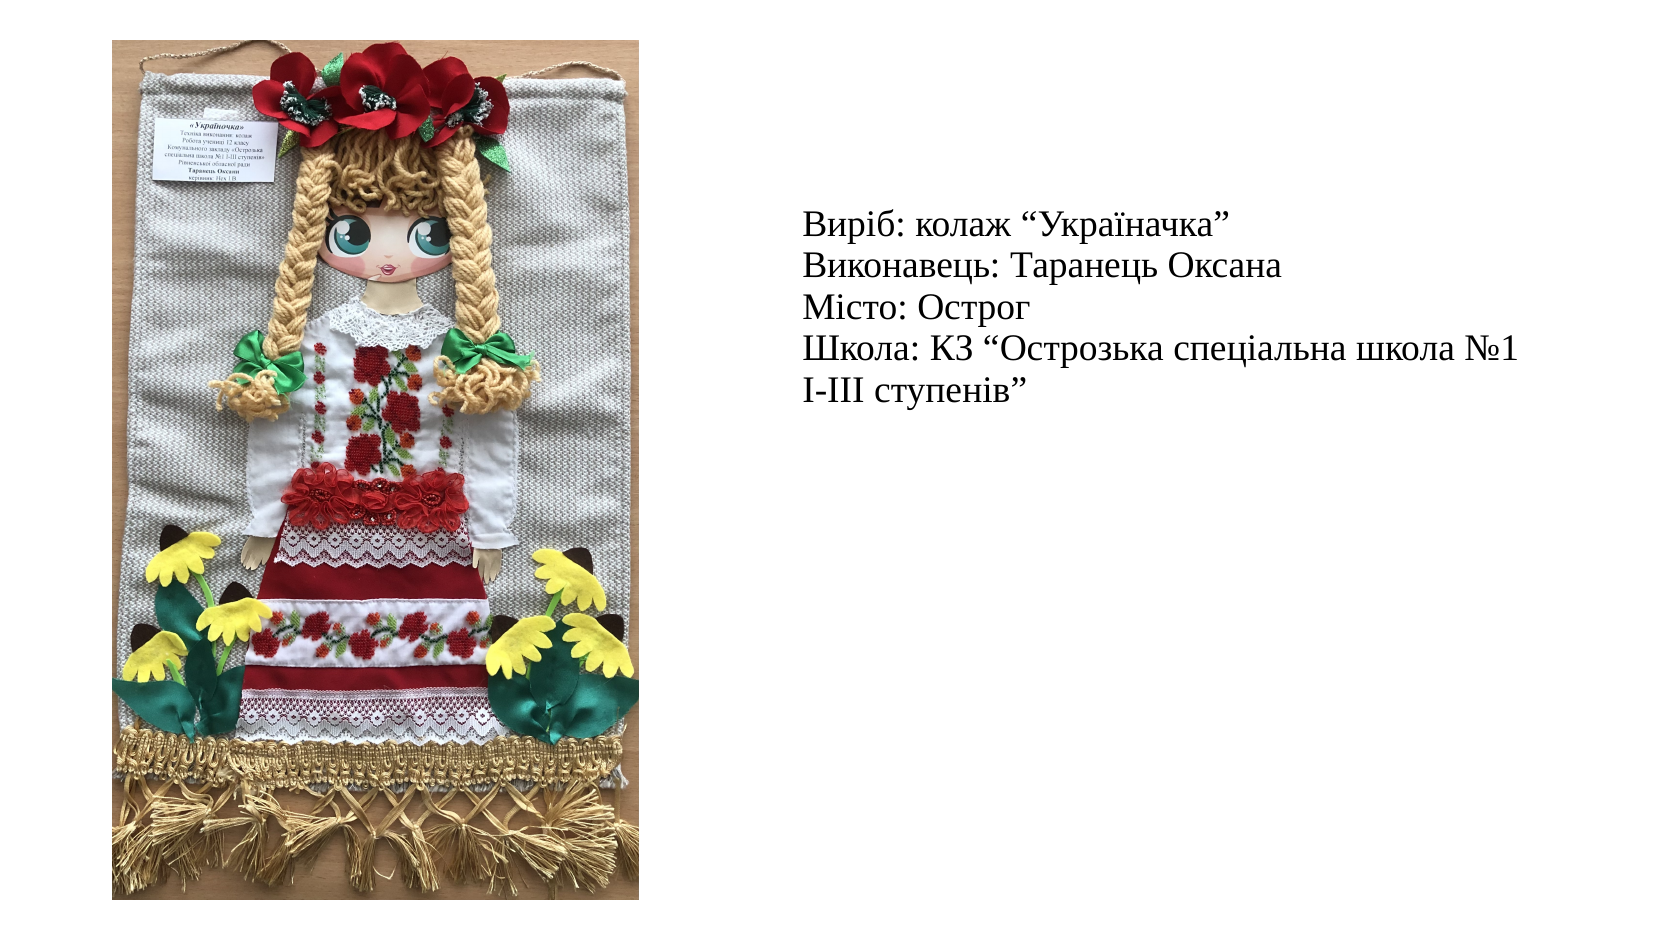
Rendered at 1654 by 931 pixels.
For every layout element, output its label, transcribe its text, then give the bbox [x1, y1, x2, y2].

picture [112, 40, 639, 901]
text_box Виріб: колаж “Україначка” Виконавець: Таранець Оксана Місто: Острог Школа: КЗ “Острозька спеціальна школа №1 I-III ступенів” [787, 195, 1538, 488]
